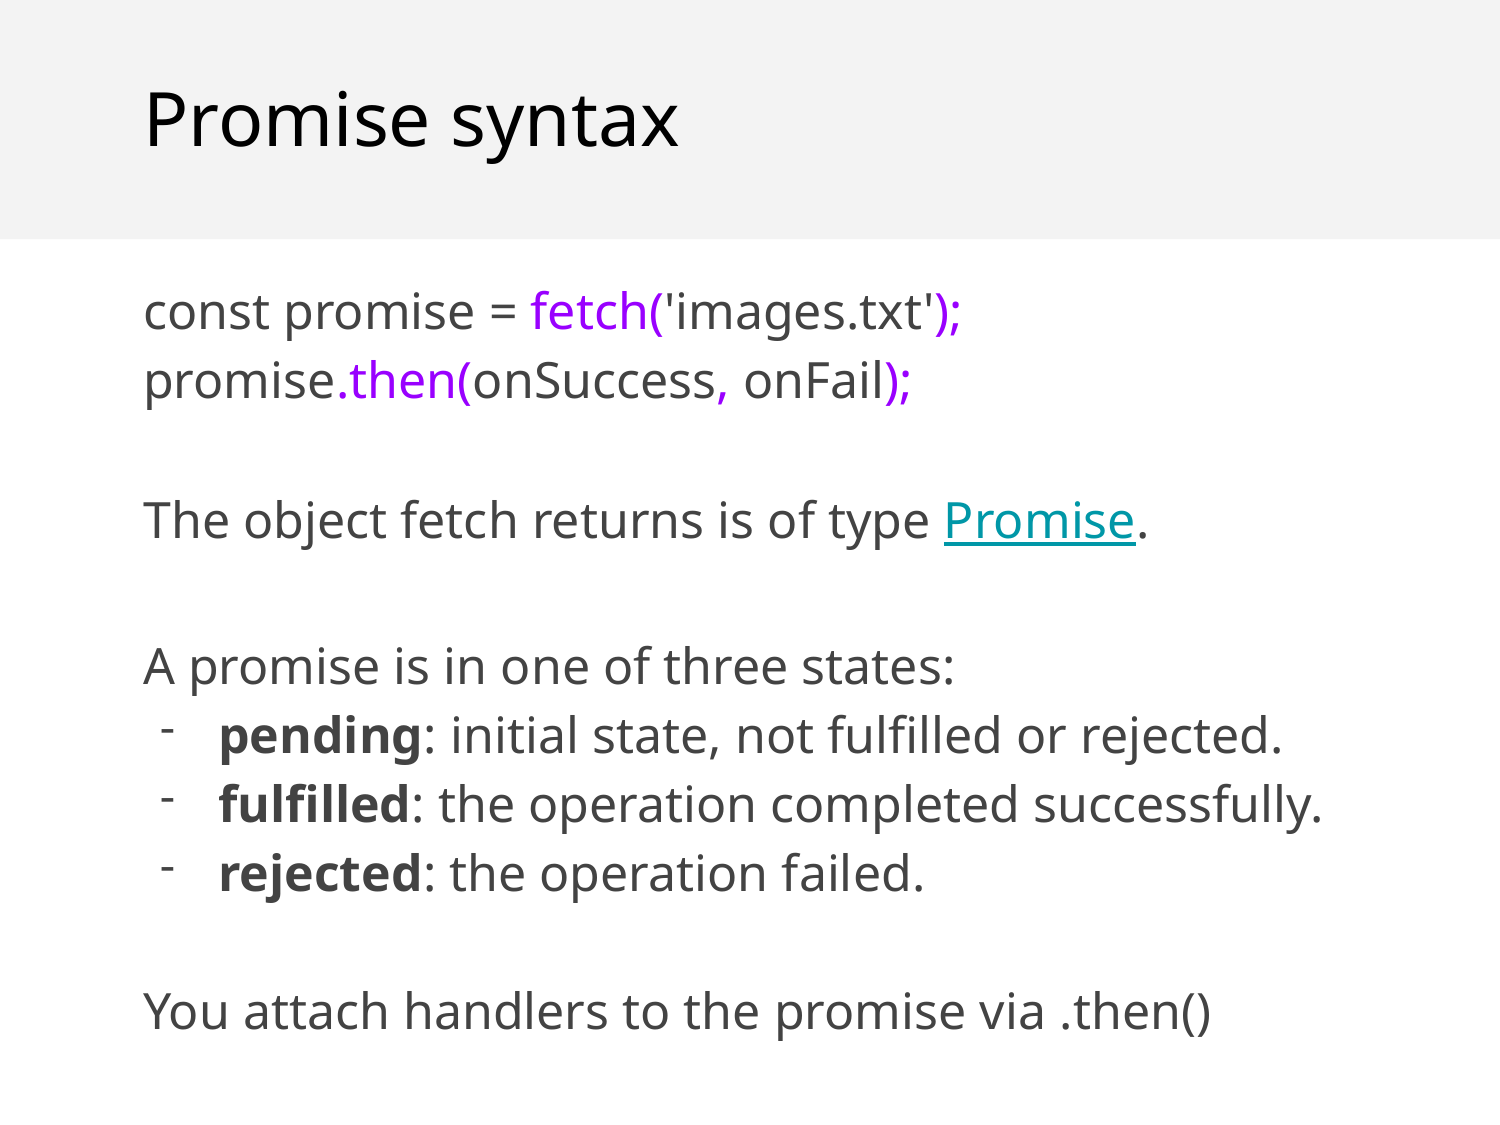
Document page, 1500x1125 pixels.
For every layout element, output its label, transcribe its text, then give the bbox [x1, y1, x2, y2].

list const promise = fetch('images.txt'); promise.then(onSuccess, onFail); The object fetch returns is of type Promise. A promise is in one of three states: pending: initial state, not fulfilled or rejected. fulfilled: the operation completed successfully. rejected: the operation failed. You attach handlers to the promise via .then() [128, 255, 1372, 1088]
title Promise syntax [128, 56, 1372, 183]
